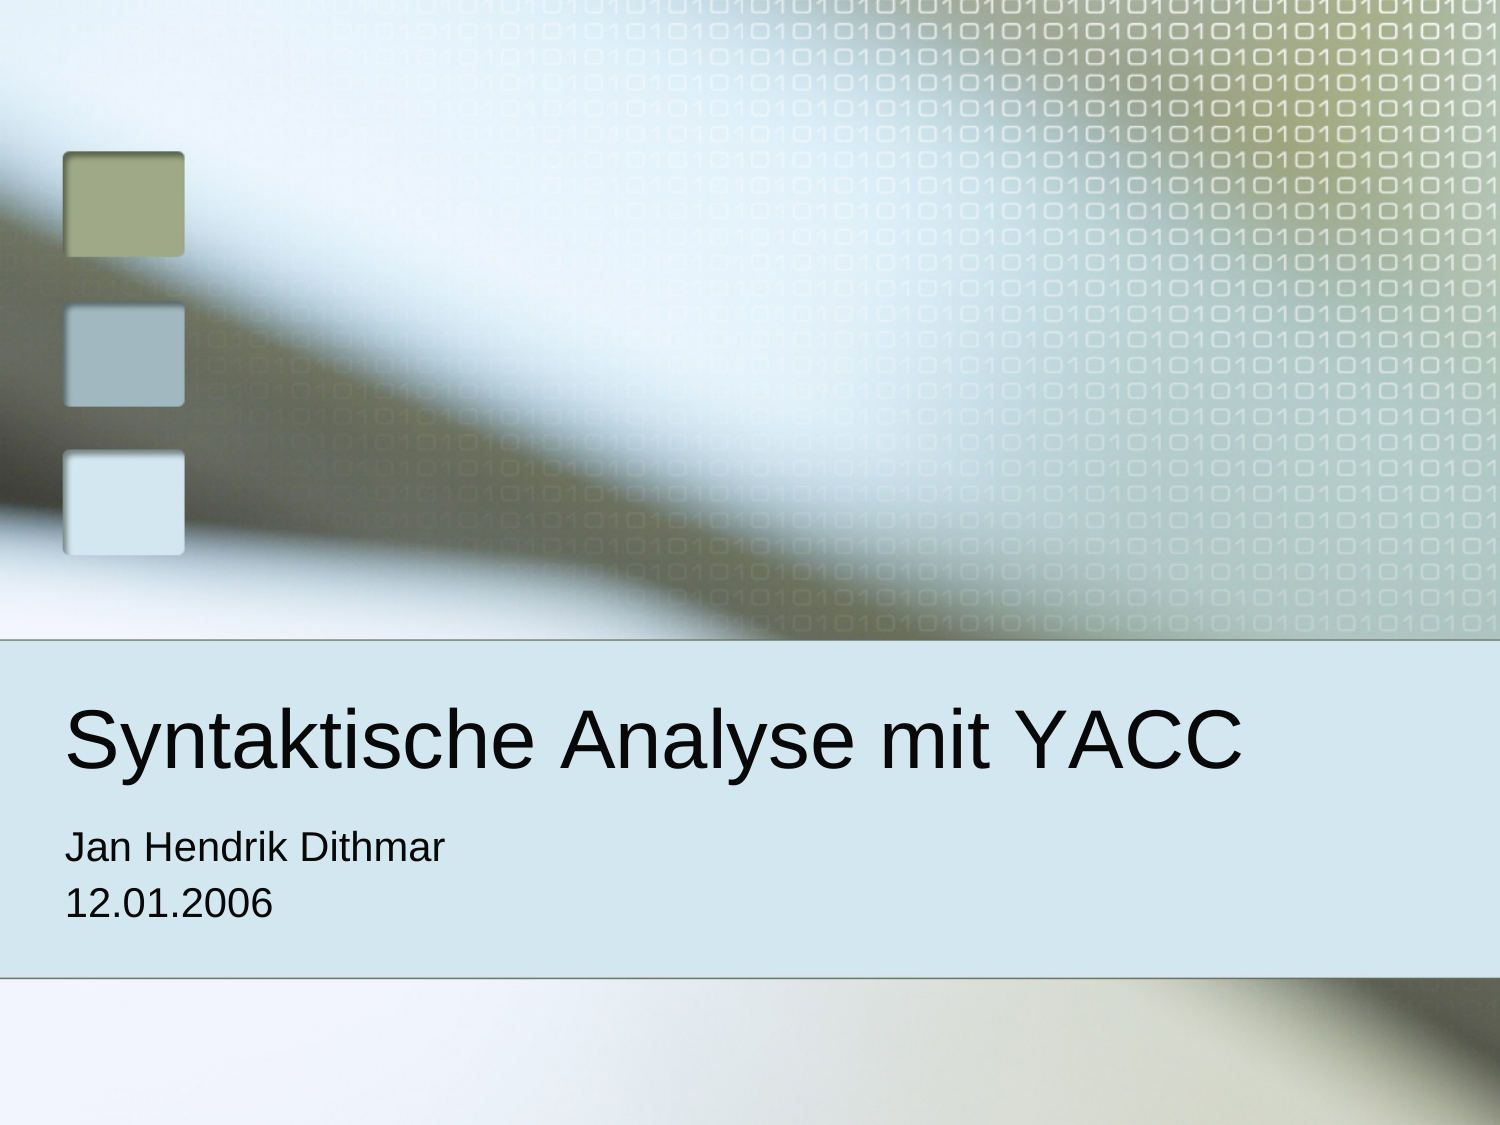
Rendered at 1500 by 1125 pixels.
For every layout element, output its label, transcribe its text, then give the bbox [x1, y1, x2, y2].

title Syntaktische Analyse mit YACC [49, 662, 1350, 815]
picture [0, 0, 1500, 1125]
subtitle Jan Hendrik Dithmar 12.01.2006 [49, 815, 1350, 963]
